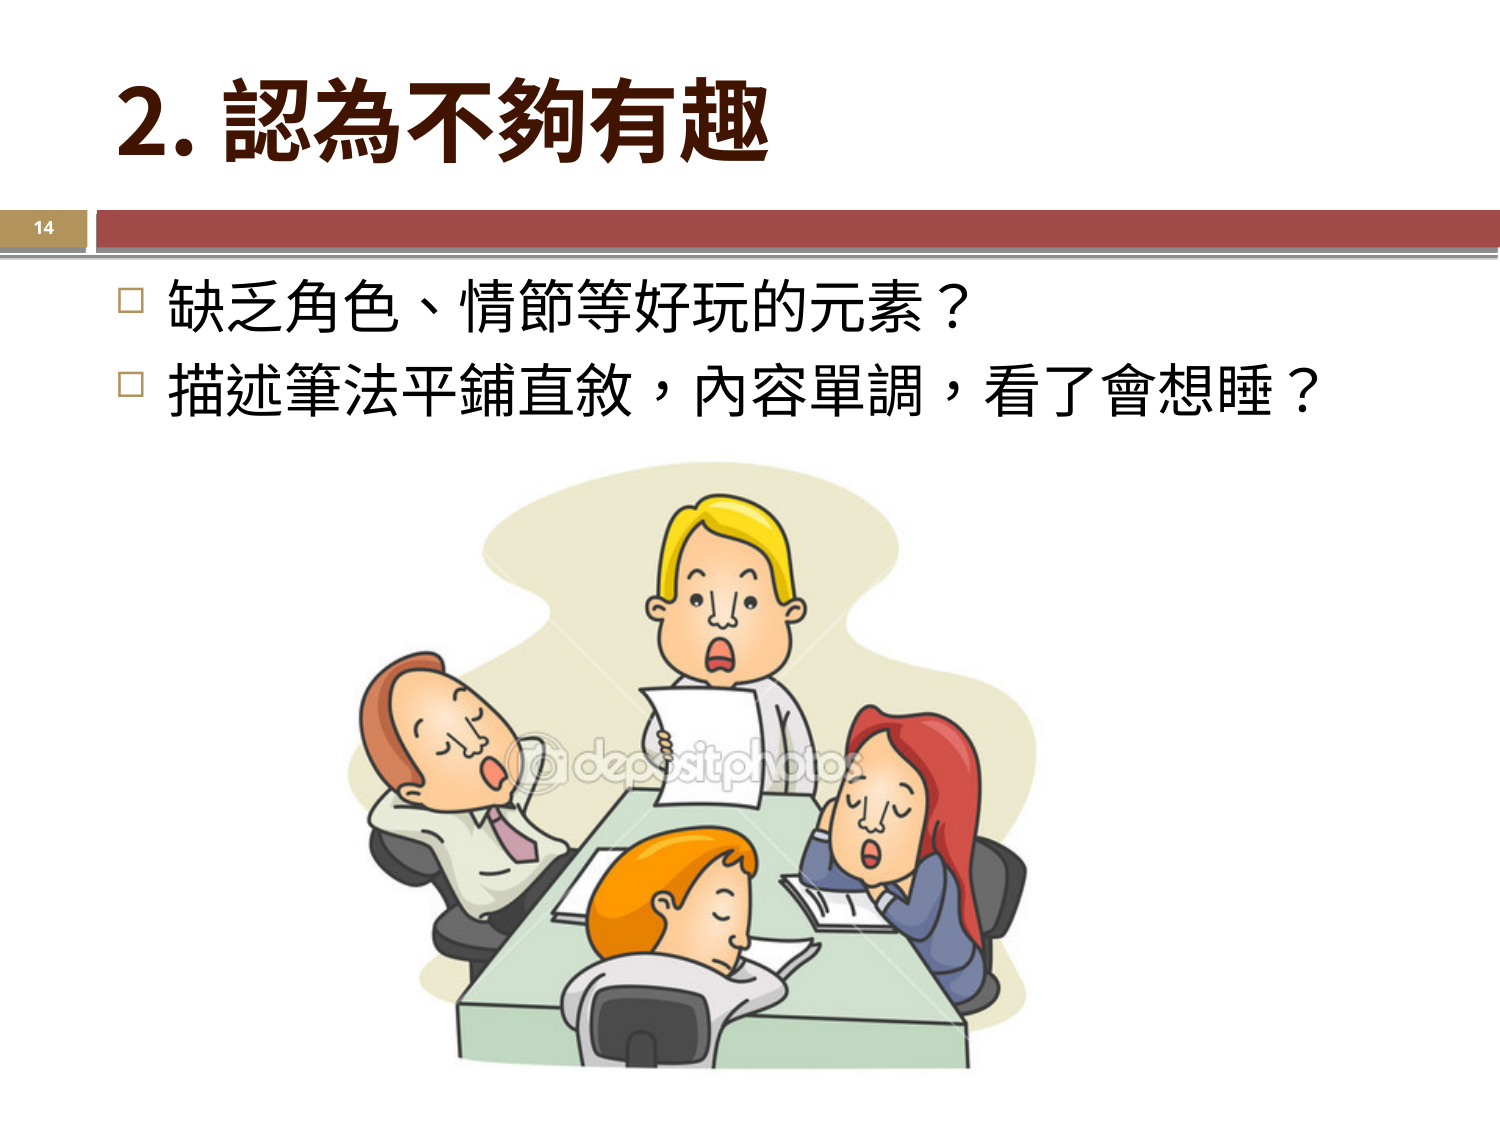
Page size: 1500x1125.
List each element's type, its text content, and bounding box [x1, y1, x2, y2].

picture [342, 456, 1046, 1075]
title 2.認為不夠有趣 [100, 37, 1438, 200]
list 缺乏角色、情節等好玩的元素？ 描述筆法平鋪直敘，內容單調，看了會想睡？ [100, 262, 1438, 1000]
slide_number <編號> [0, 208, 88, 249]
